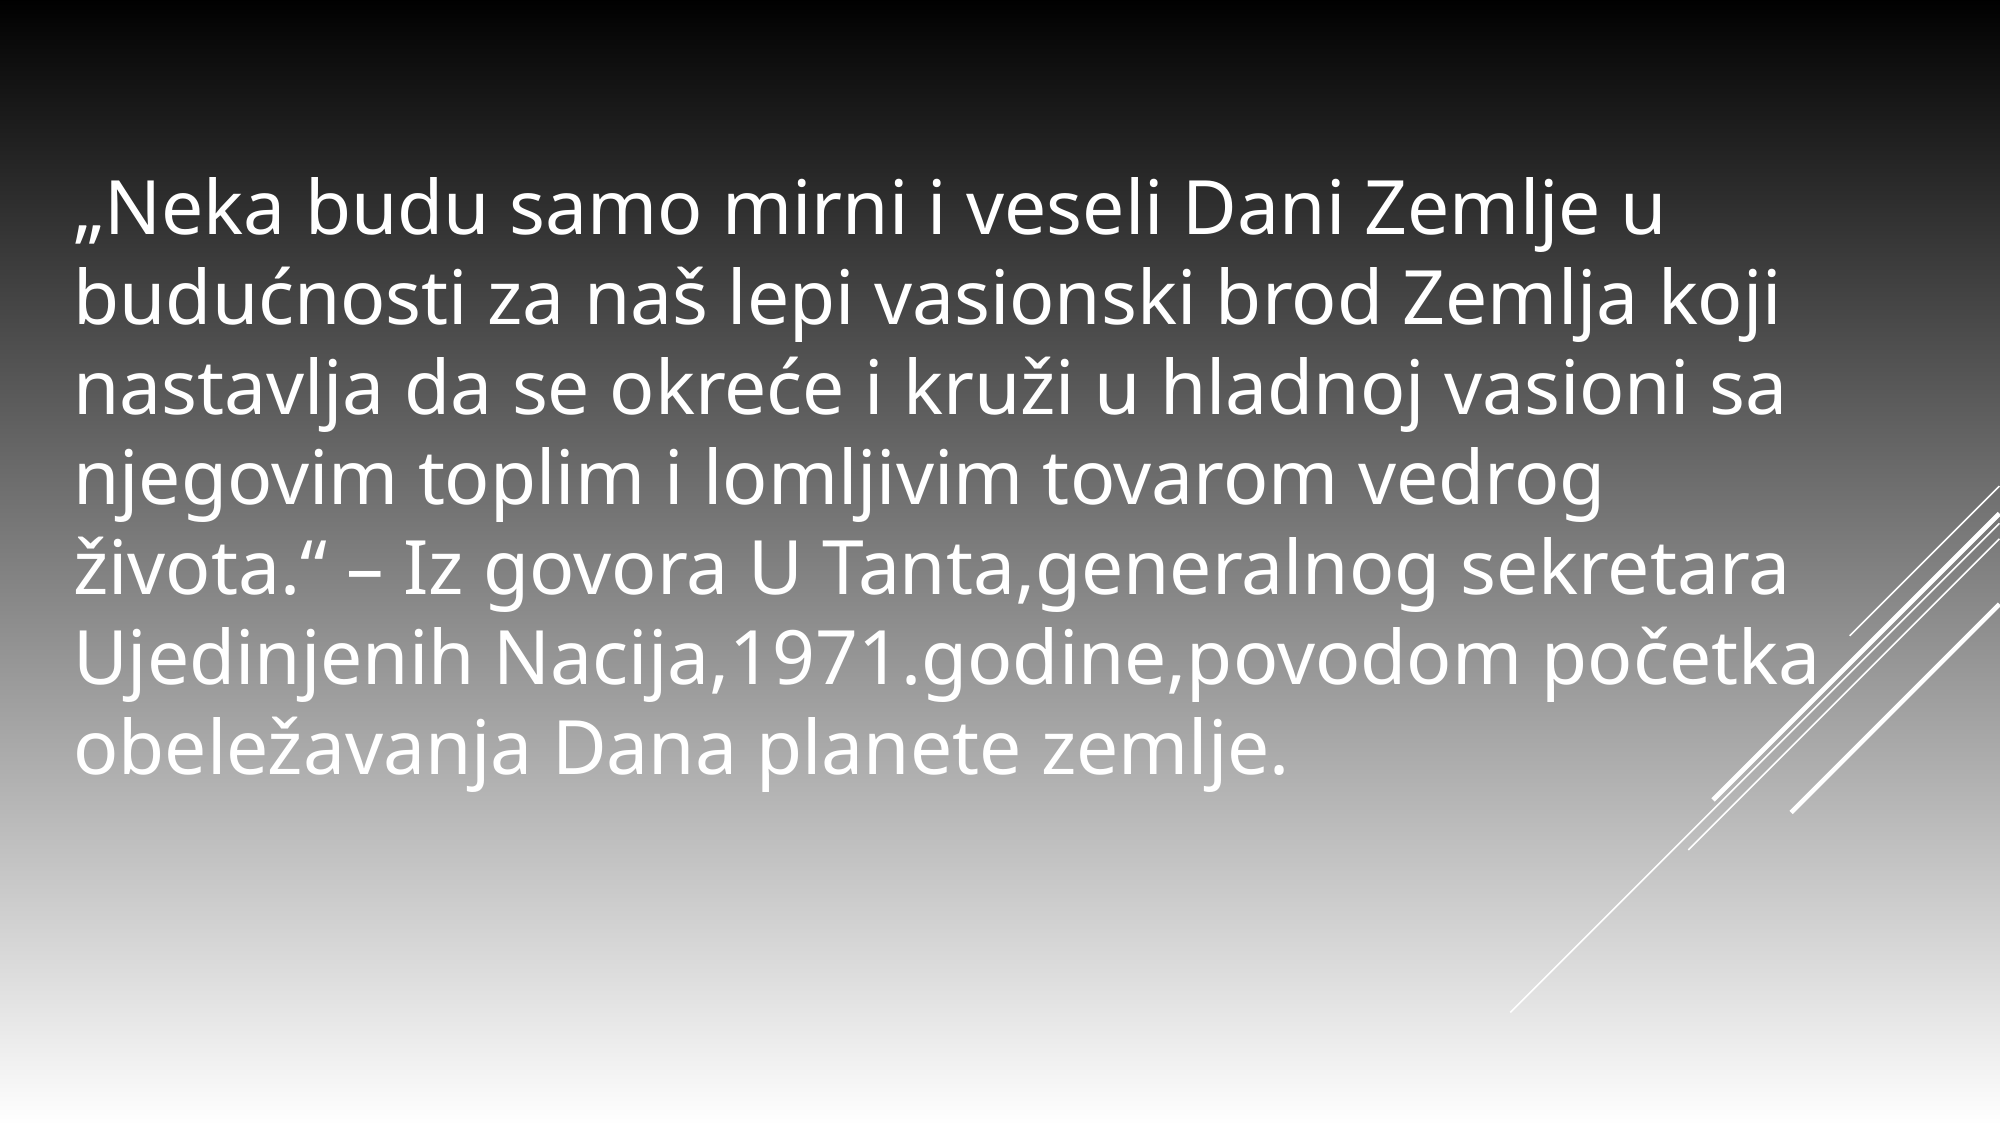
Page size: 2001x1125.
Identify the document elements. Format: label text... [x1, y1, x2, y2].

title „Neka budu samo mirni i veseli Dani Zemlje u budućnosti za naš lepi vasionski brod Zemlja koji nastavlja da se okreće i kruži u hladnoj vasioni sa njegovim toplim i lomljivim tovarom vedrog života.“ – Iz govora U Tanta,generalnog sekretara Ujedinjenih Nacija,1971.godine,povodom početka obeležavanja Dana planete zemlje. [58, 151, 1882, 900]
